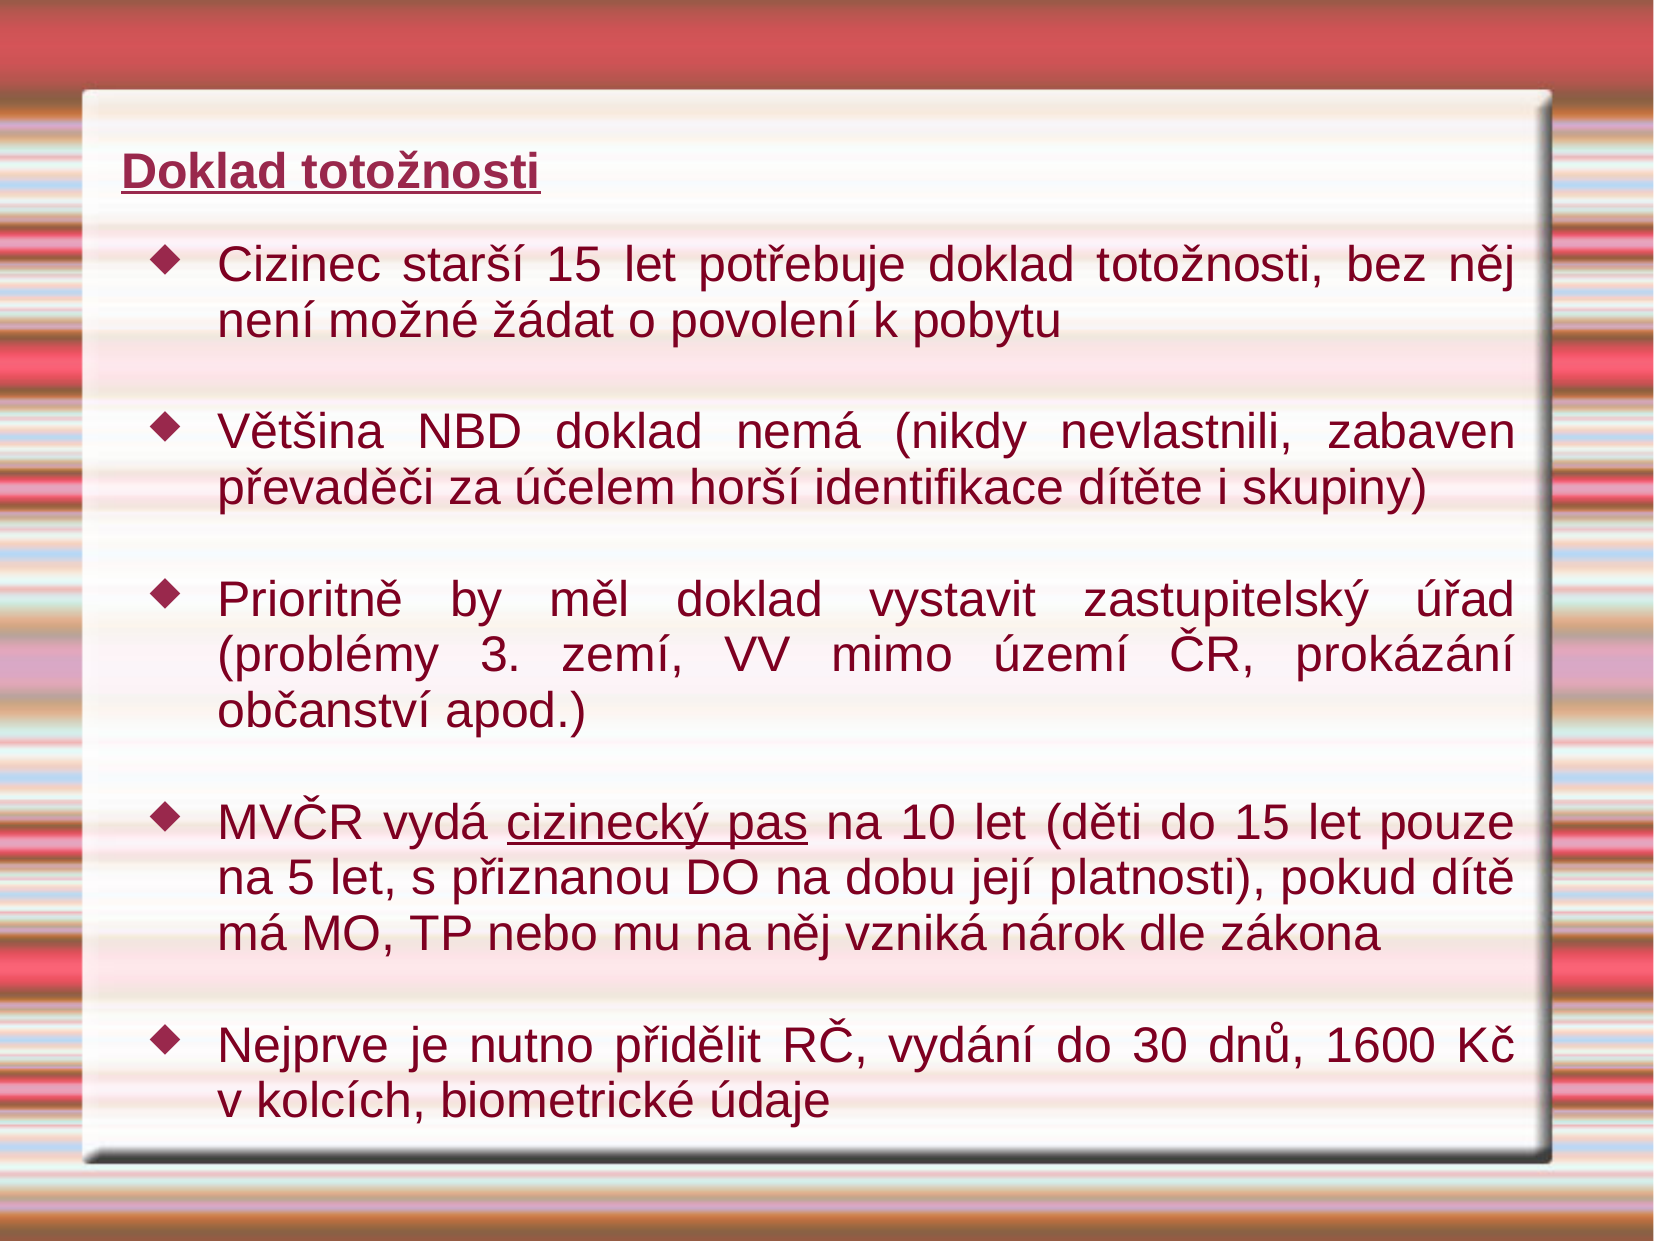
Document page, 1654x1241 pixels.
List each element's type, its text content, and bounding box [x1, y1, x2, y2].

list Cizinec starší 15 let potřebuje doklad totožnosti, bez něj není možné žádat o povolení k pobytu Většina NBD doklad nemá (nikdy nevlastnili, zabaven převaděči za účelem horší identifikace dítěte i skupiny) Prioritně by měl doklad vystavit zastupitelský úřad (problémy 3. zemí, VV mimo území ČR, prokázání občanství apod.) MVČR vydá cizinecký pas na 10 let (děti do 15 let pouze na 5 let, s přiznanou DO na dobu její platnosti), pokud dítě má MO, TP nebo mu na něj vzniká nárok dle zákona Nejprve je nutno přidělit RČ, vydání do 30 dnů, 1600 Kč v kolcích, biometrické údaje [134, 236, 1516, 1132]
picture [0, 0, 1654, 1241]
title Doklad totožnosti [121, 50, 1534, 237]
